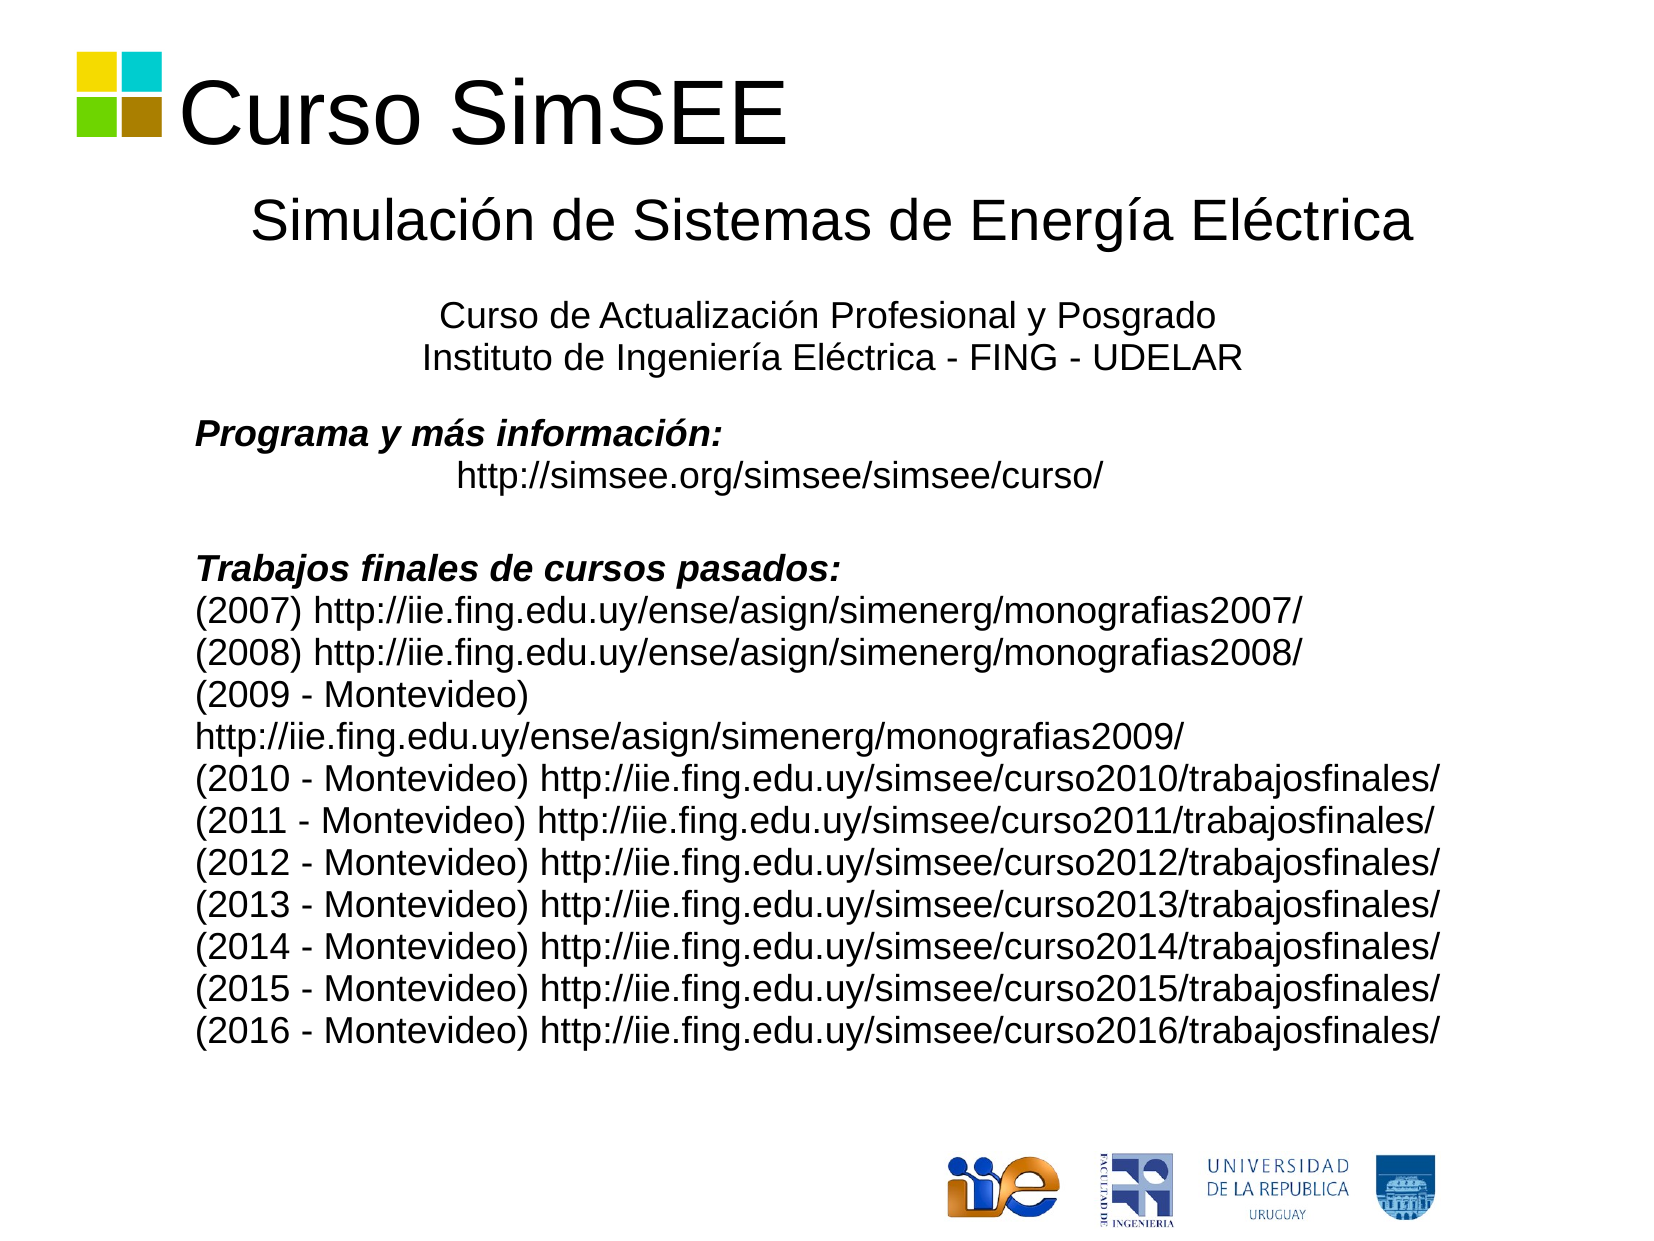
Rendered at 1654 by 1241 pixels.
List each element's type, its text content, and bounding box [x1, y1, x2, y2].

picture [74, 49, 165, 140]
text_box Simulación de Sistemas de Energía Eléctrica Curso de Actualización Profesional y Posgrado Instituto de Ingeniería Eléctrica - FING - UDELAR [166, 180, 1500, 406]
text_box Programa y más información: http://simsee.org/simsee/simsee/curso/ [179, 406, 1305, 511]
title Curso SimSEE [78, 50, 855, 166]
text_box Trabajos finales de cursos pasados: (2007) http://iie.fing.edu.uy/ense/asign/simenerg/monografias2007/ (2008) http://iie.fing.edu.uy/ense/asign/simenerg/monografias2008/ (2009 - Montevideo) http://iie.fing.edu.uy/ense/asign/simenerg/monografias2009/ (2010 - Montevideo) http://iie.fing.edu.uy/simsee/curso2010/trabajosfinales/ (2011 - Montevideo) http://iie.fing.edu.uy/simsee/curso2011/trabajosfinales/ (2012 - Montevideo) http://iie.fing.edu.uy/simsee/curso2012/trabajosfinales/ (2013 - Montevideo) http://iie.fing.edu.uy/simsee/curso2013/trabajosfinales/ (2014 - Montevideo) http://iie.fing.edu.uy/simsee/curso2014/trabajosfinales/ (2015 - Montevideo) http://iie.fing.edu.uy/simsee/curso2015/trabajosfinales/ (2016 - Montevideo) http://iie.fing.edu.uy/simsee/curso2016/trabajosfinales/ [179, 540, 1545, 1060]
picture [932, 1151, 1441, 1230]
